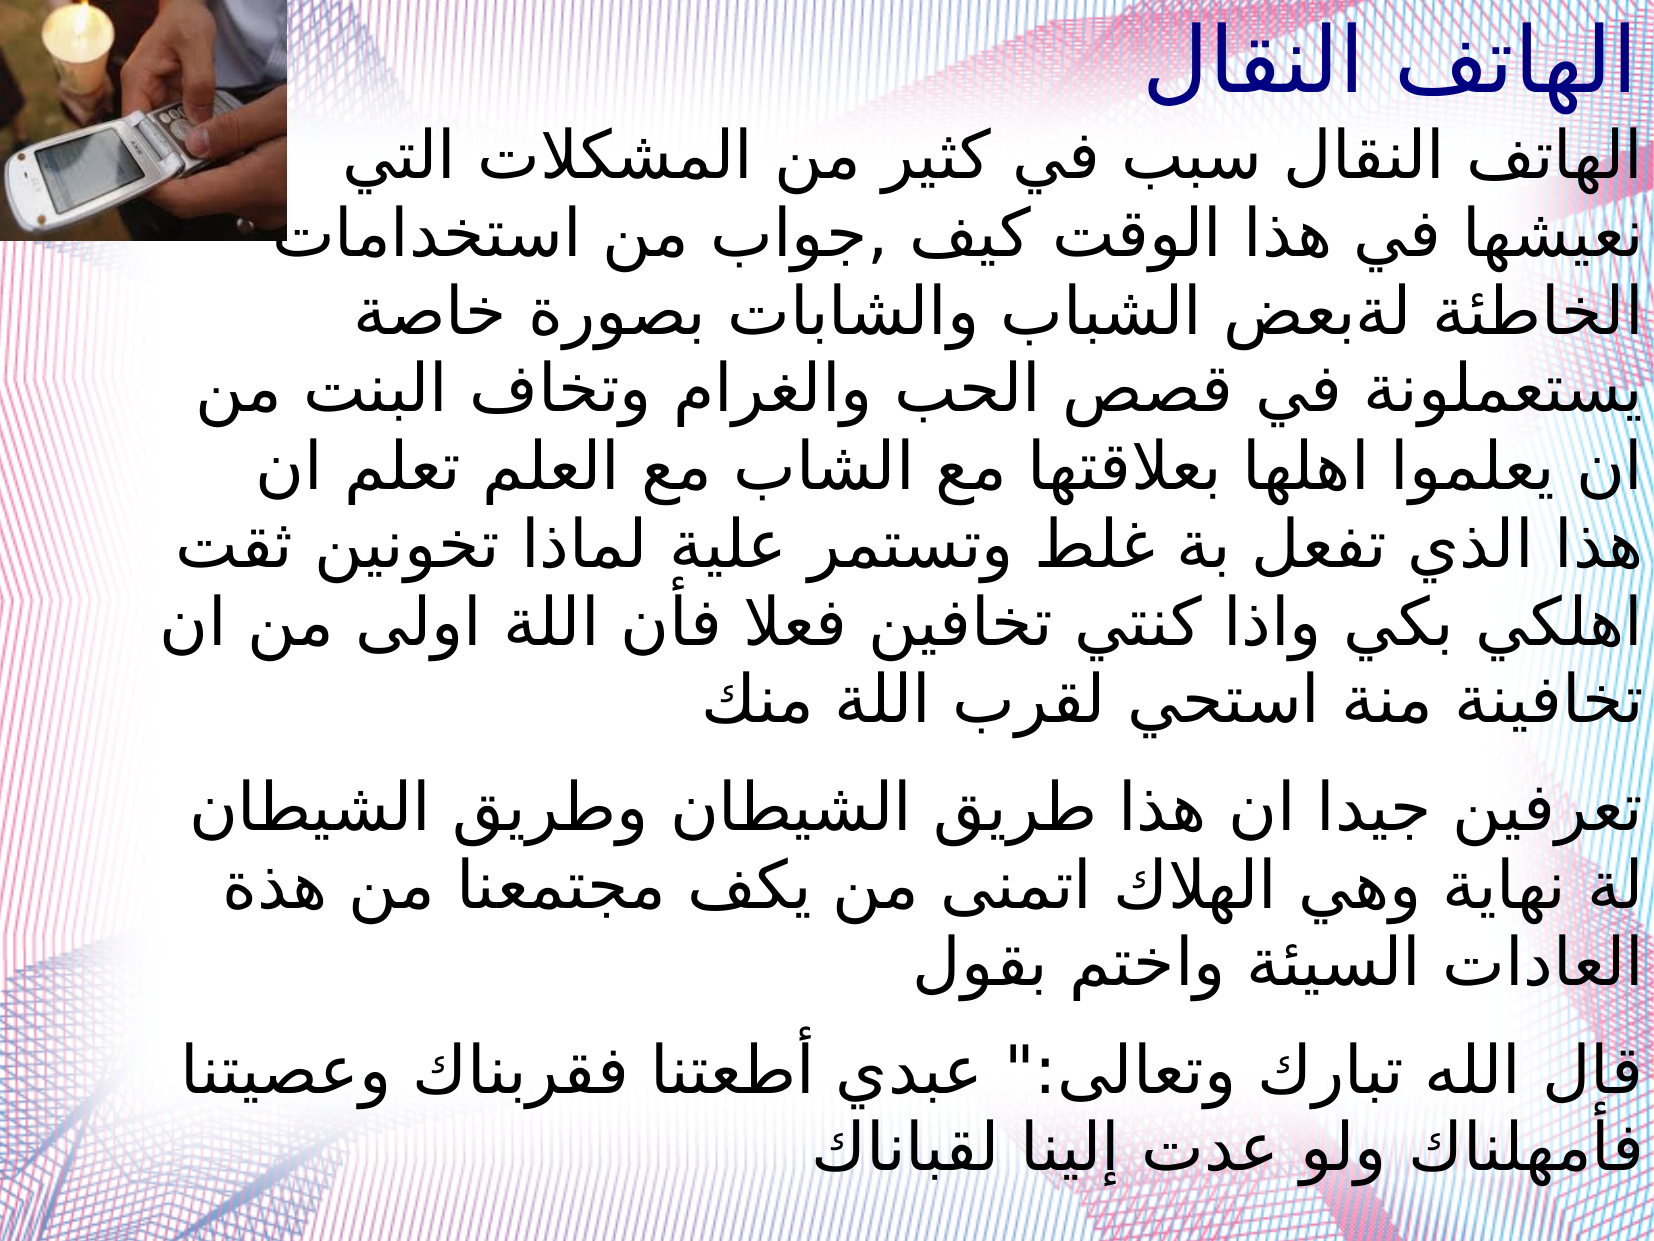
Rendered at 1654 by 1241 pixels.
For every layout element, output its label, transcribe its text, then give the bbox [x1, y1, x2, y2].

picture [0, 0, 646, 1241]
title الهاتف النقال [646, 0, 1654, 116]
list الهاتف النقال سبب في كثير من المشكلات التي نعيشها في هذا الوقت كيف ,جواب من استخدامات الخاطئة لةبعض الشباب والشابات بصورة خاصة يستعملونة في قصص الحب والغرام وتخاف البنت من ان يعلموا اهلها بعلاقتها مع الشاب مع العلم تعلم ان هذا الذي تفعل بة غلط وتستمر علية لماذا تخونين ثقت اهلكي بكي واذا كنتي تخافين فعلا فأن اللة اولى من ان تخافينة منة استحي لقرب اللة منك تعرفين جيدا ان هذا طريق الشيطان وطريق الشيطان لة نهاية وهي الهلاك اتمنى من يكف مجتمعنا من هذة العادات السيئة واختم بقول قال الله تبارك وتعالى:" عبدي أطعتنا فقربناك وعصيتنا فأمهلناك ولو عدت إلينا لقباناك [156, 116, 1654, 1241]
